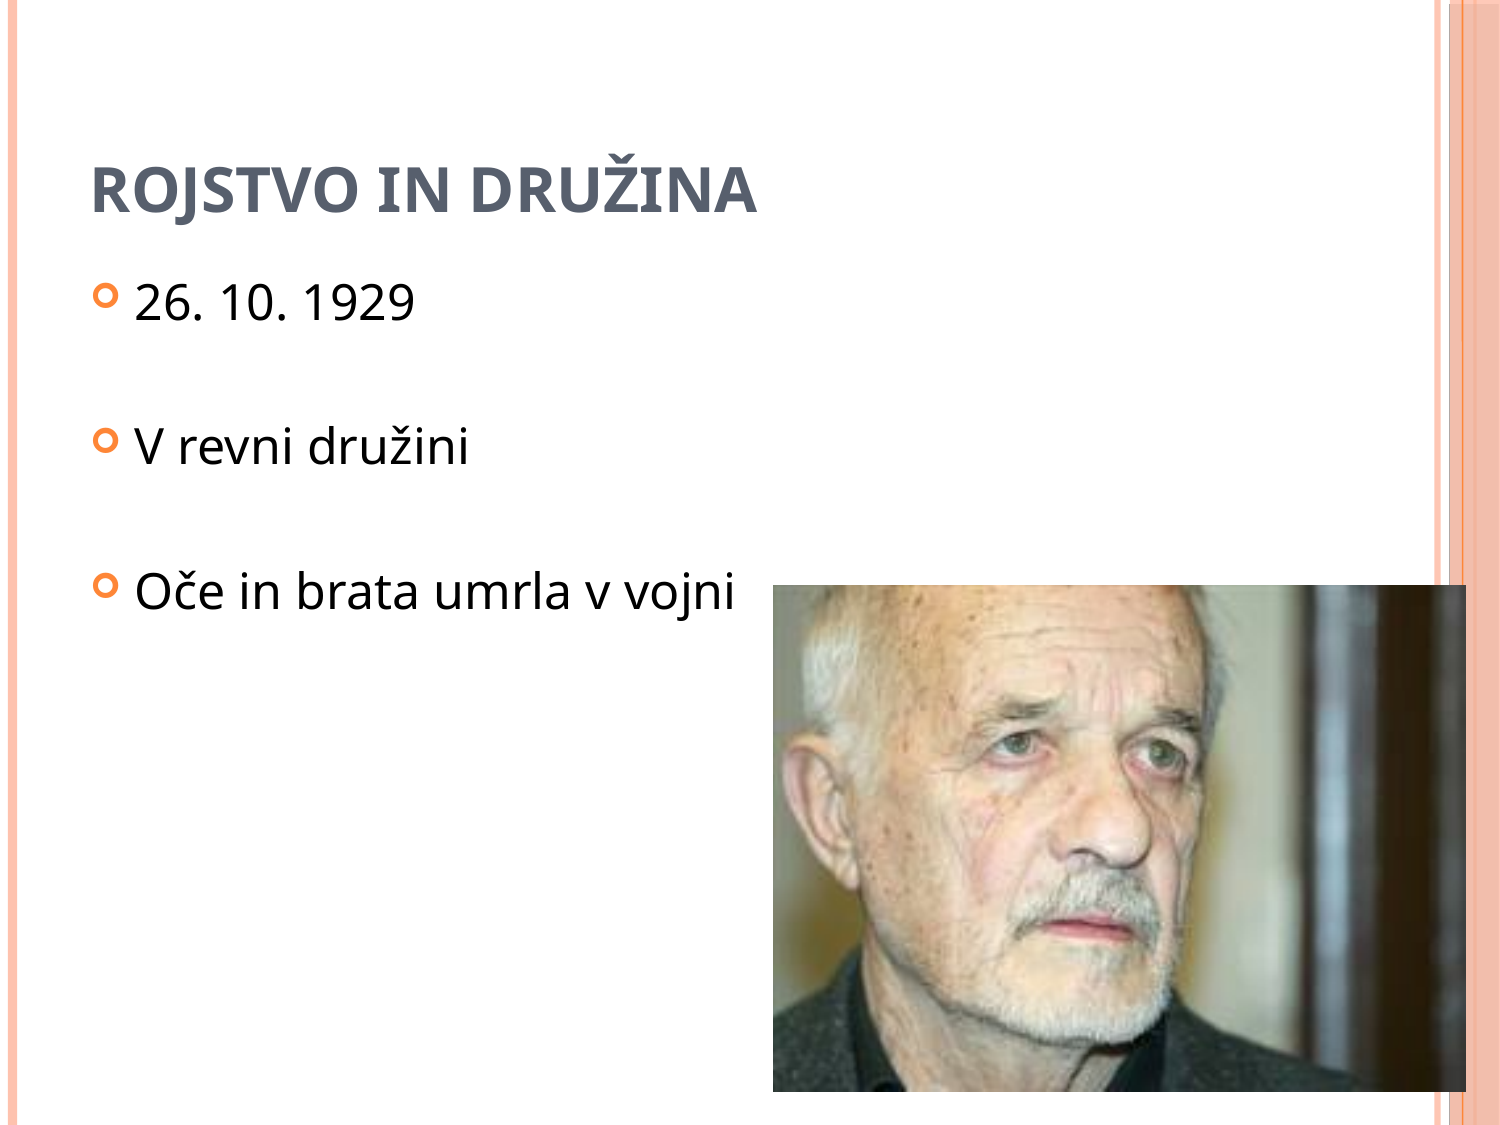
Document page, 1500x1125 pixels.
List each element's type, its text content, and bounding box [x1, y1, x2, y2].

list 26. 10. 1929 V revni družini Oče in brata umrla v vojni [75, 262, 1300, 1062]
picture [773, 585, 1466, 1092]
title ROJSTVO IN DRUŽINA [75, 45, 1300, 233]
